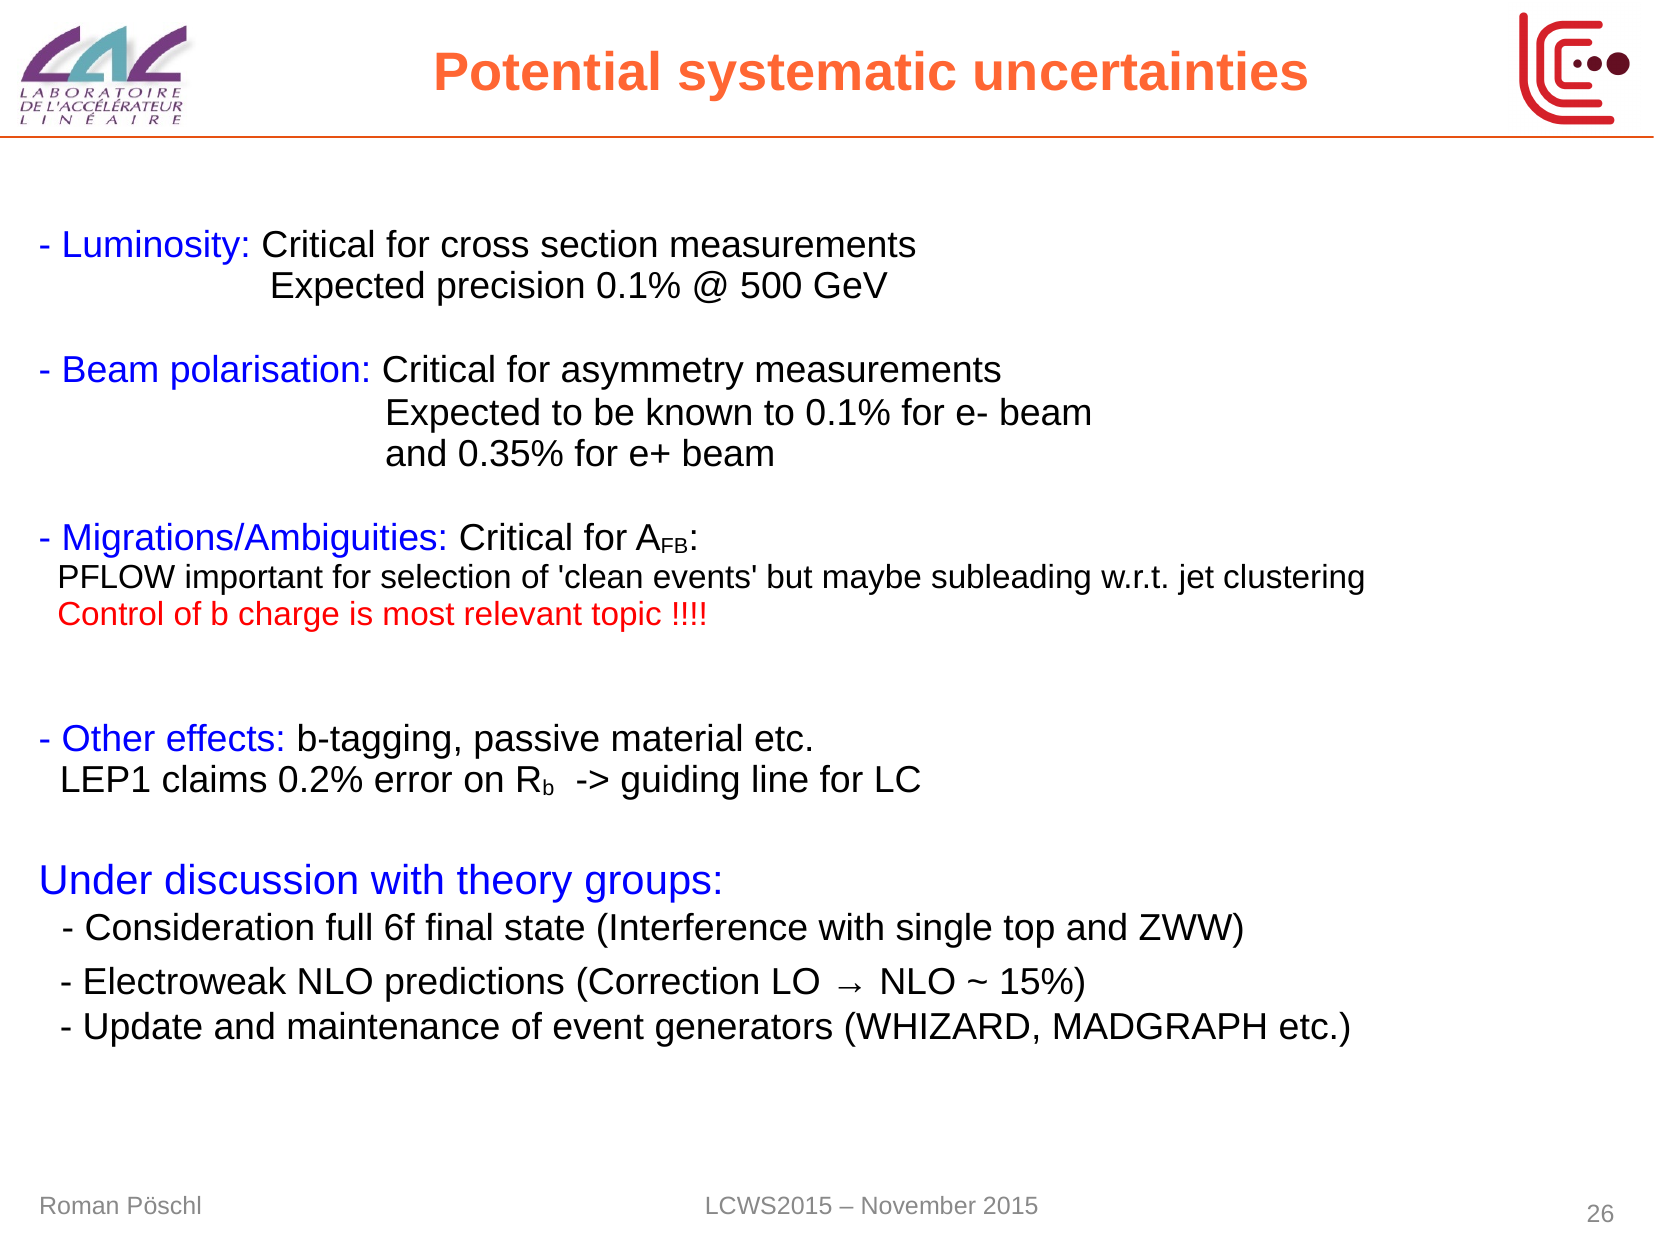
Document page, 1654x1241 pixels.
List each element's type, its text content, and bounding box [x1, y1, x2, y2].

text_box - Luminosity: Critical for cross section measurements Expected precision 0.1% @ 500 GeV - Beam polarisation: Critical for asymmetry measurements Expected to be known to 0.1% for e- beam and 0.35% for e+ beam - Migrations/Ambiguities: Critical for AFB: PFLOW important for selection of 'clean events' but maybe subleading w.r.t. jet clustering Control of b charge is most relevant topic !!!! - Other effects: b-tagging, passive material etc. LEP1 claims 0.2% error on Rb -> guiding line for LC Under discussion with theory groups: - Consideration full 6f final state (Interference with single top and ZWW) - Electroweak NLO predictions (Correction LO → NLO ~ 15%) - Update and maintenance of event generators (WHIZARD, MADGRAPH etc.) [23, 173, 1641, 1153]
picture [1508, 2, 1641, 135]
picture [17, 22, 199, 127]
title Potential systematic uncertainties [128, 29, 1617, 113]
